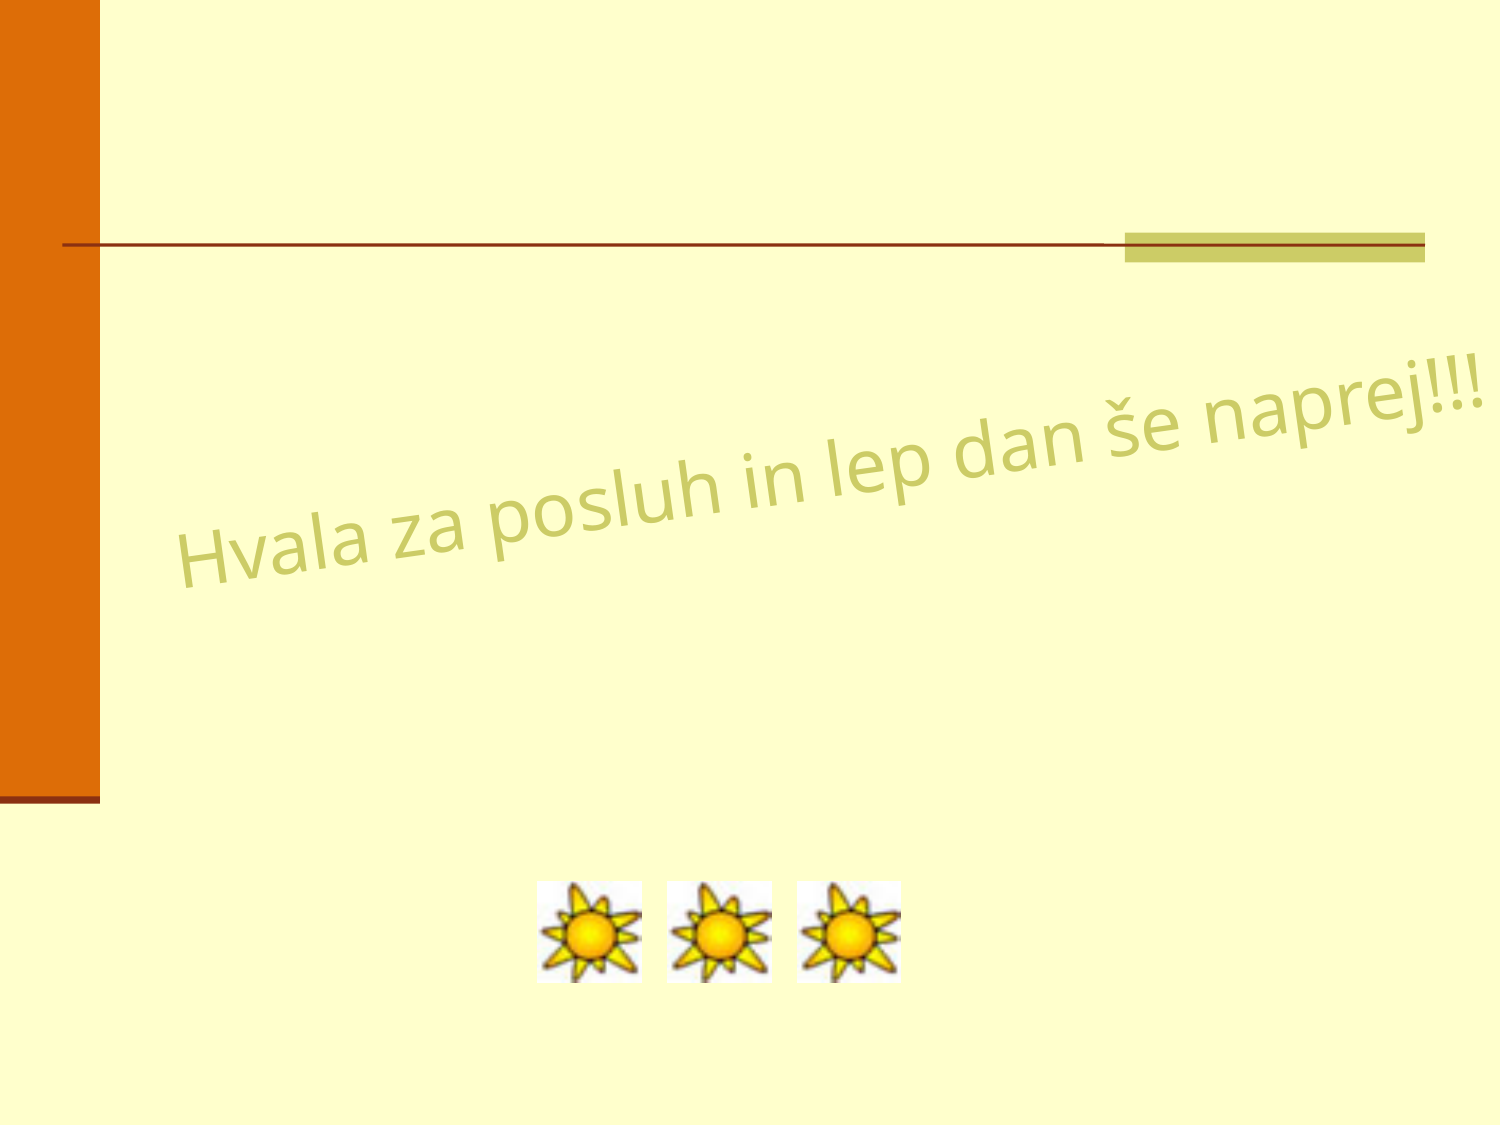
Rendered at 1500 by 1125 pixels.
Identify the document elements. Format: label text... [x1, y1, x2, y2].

text_box Hvala za posluh in lep dan še naprej!!! [153, 333, 1421, 685]
picture [667, 881, 772, 983]
picture [537, 881, 642, 983]
picture [797, 881, 901, 983]
